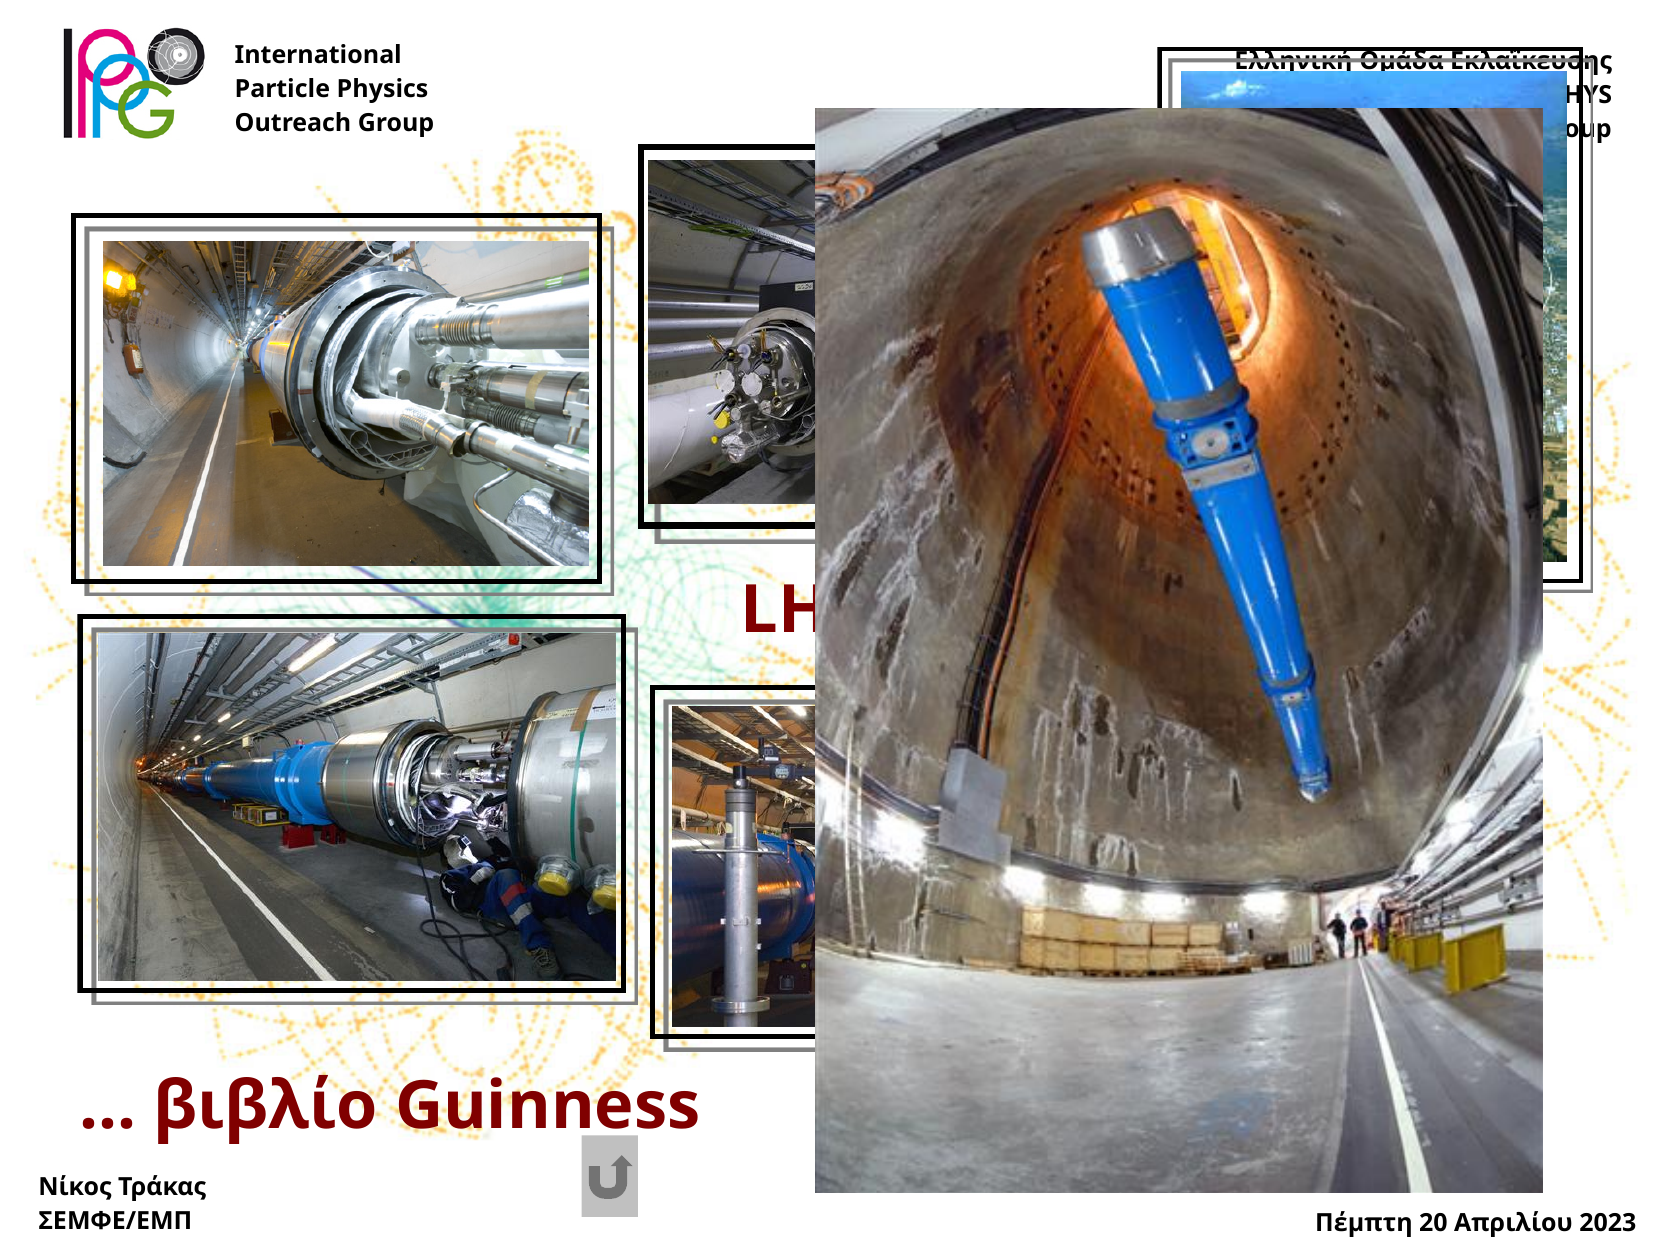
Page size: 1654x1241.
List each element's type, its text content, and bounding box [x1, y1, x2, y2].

picture [0, 5, 1654, 1241]
text_box LHC [725, 554, 814, 650]
text_box ... βιβλίο Guinness [64, 1050, 708, 1146]
